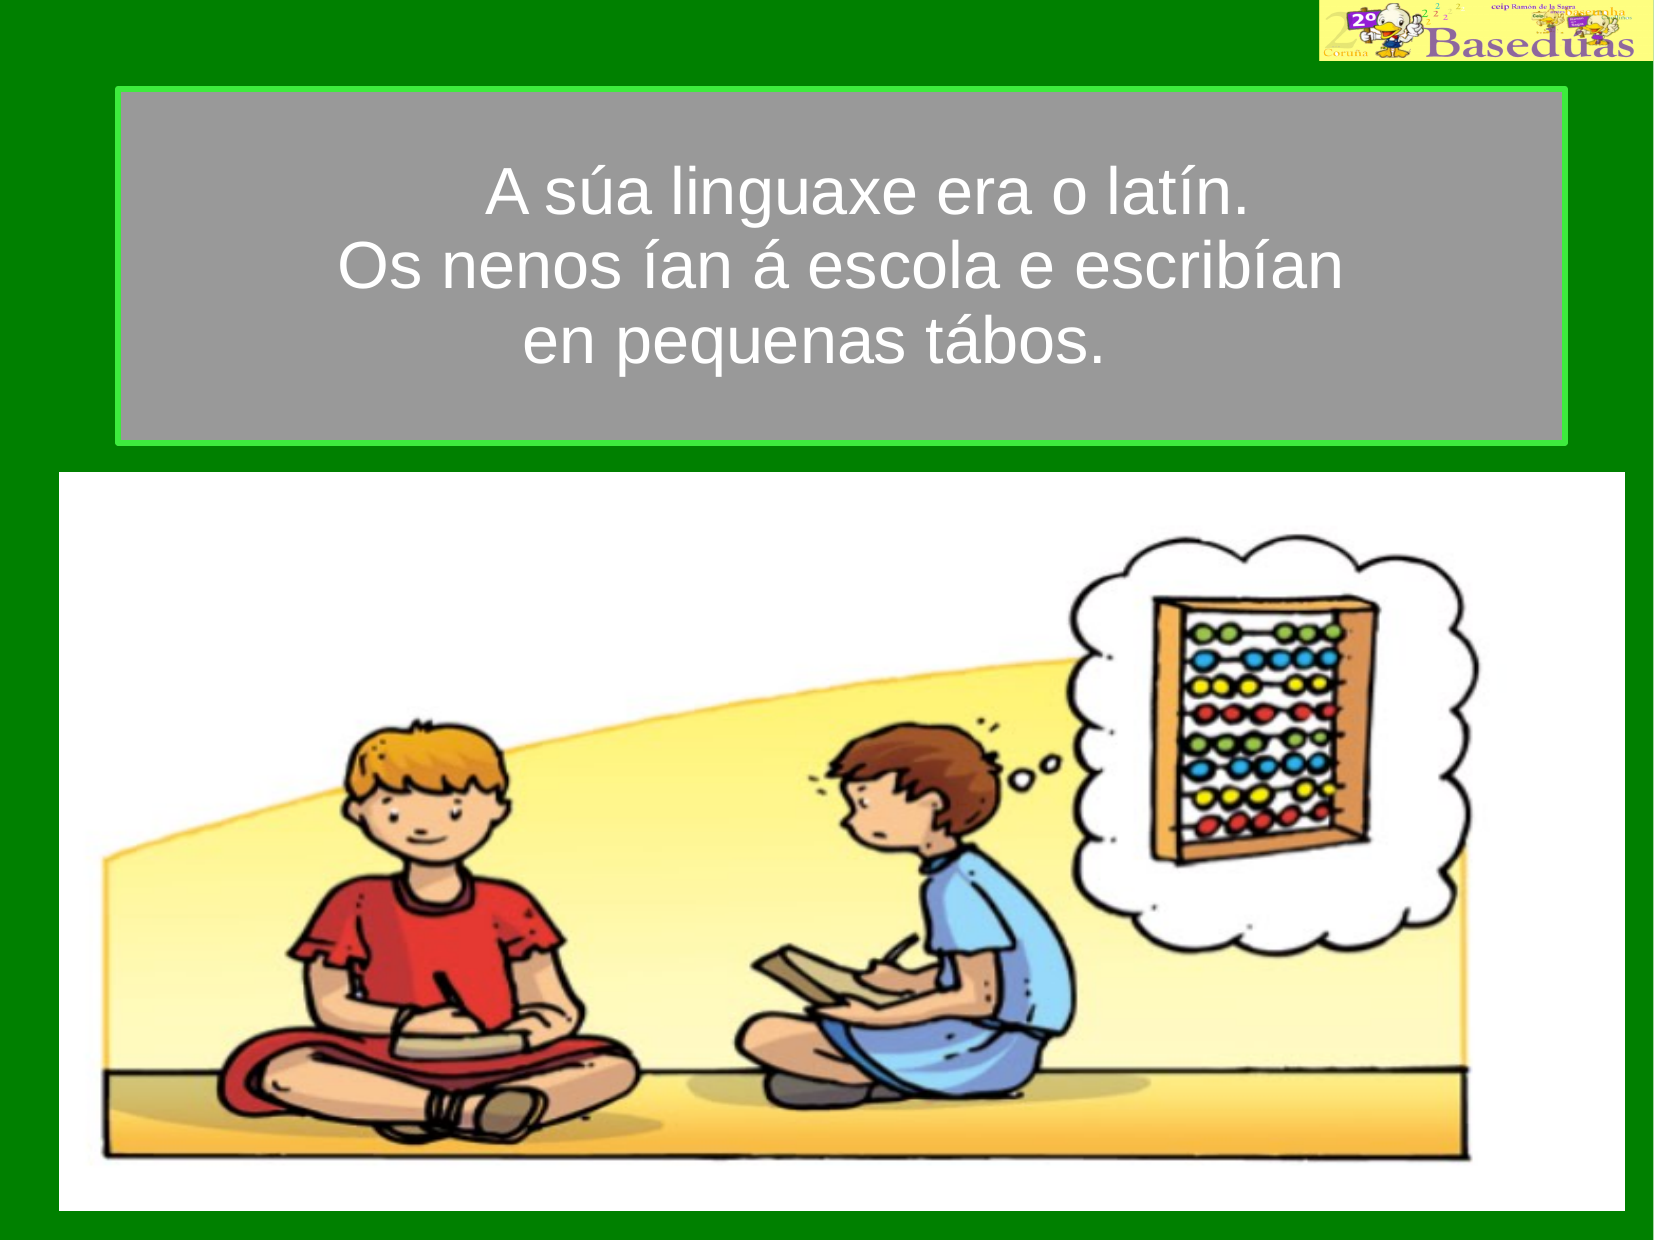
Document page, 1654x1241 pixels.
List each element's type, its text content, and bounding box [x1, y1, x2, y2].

picture [59, 472, 1625, 1211]
picture [1319, 0, 1654, 61]
text_box A súa linguaxe era o latín. Os nenos ían á escola e escribían en pequenas tábos. [118, 88, 1565, 443]
